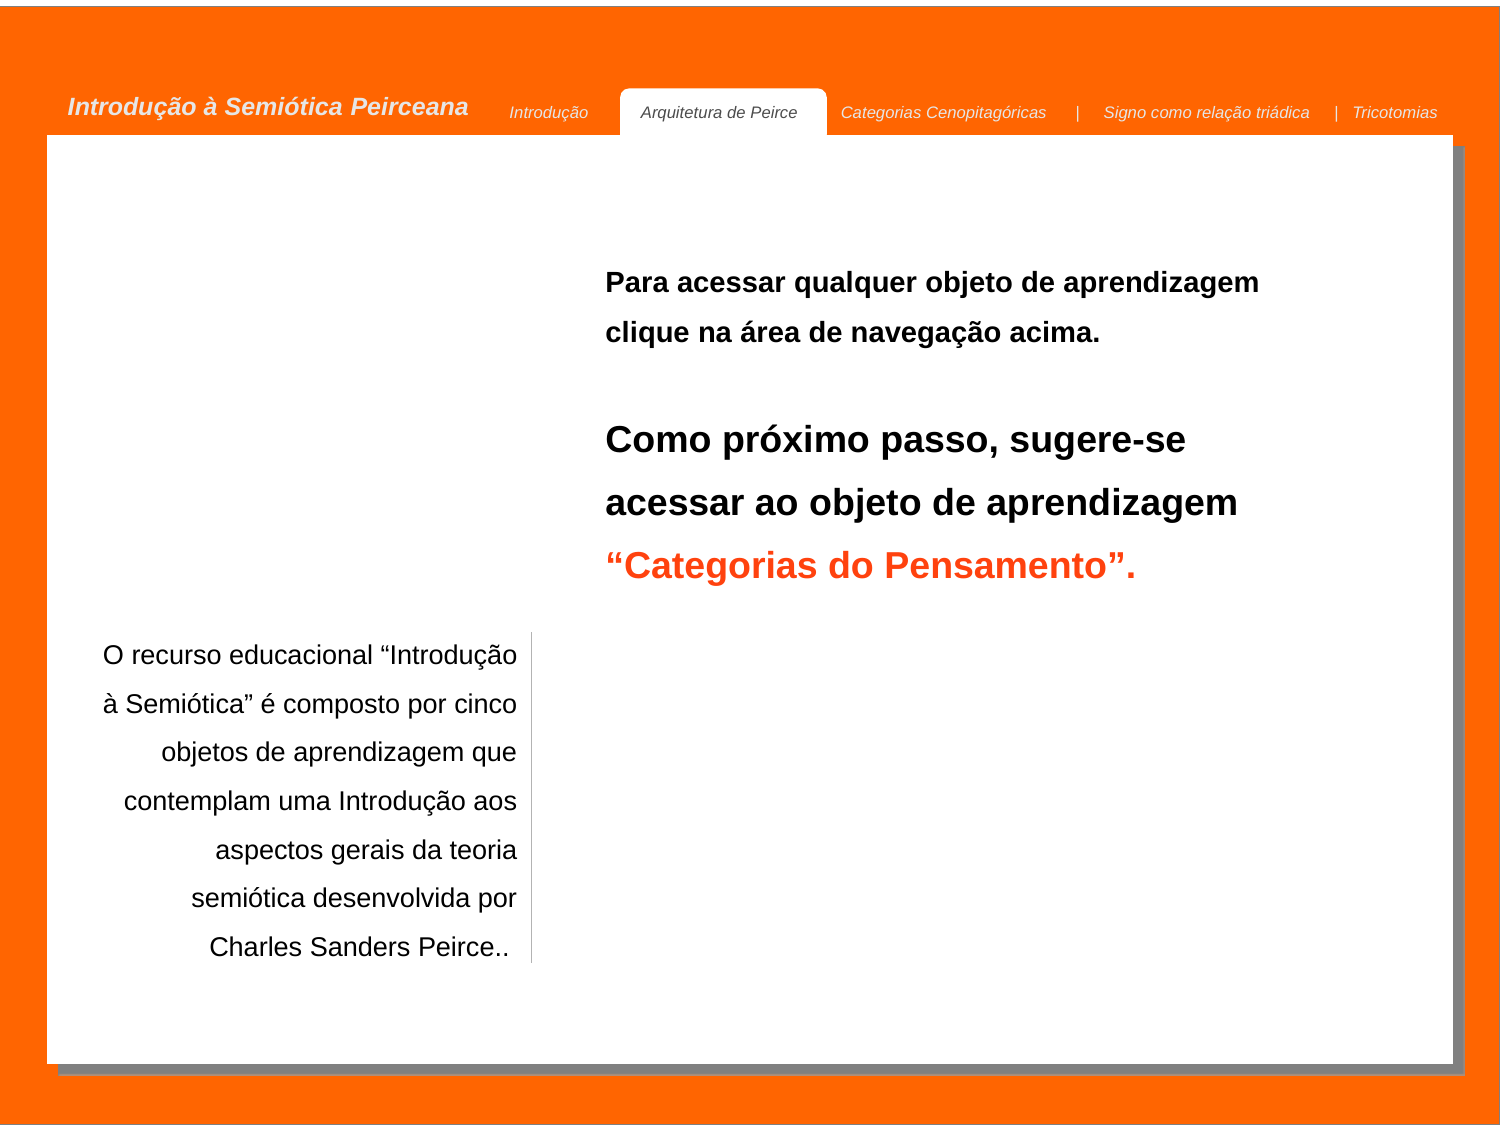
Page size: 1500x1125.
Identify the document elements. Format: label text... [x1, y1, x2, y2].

text_box Para acessar qualquer objeto de aprendizagem clique na área de navegação acima. Como próximo passo, sugere-se acessar ao objeto de aprendizagem “Categorias do Pensamento”. [590, 242, 1312, 585]
text_box O recurso educacional “Introdução à Semiótica” é composto por cinco objetos de aprendizagem que contemplam uma Introdução aos aspectos gerais da teoria semiótica desenvolvida por Charles Sanders Peirce.. [80, 613, 532, 1022]
